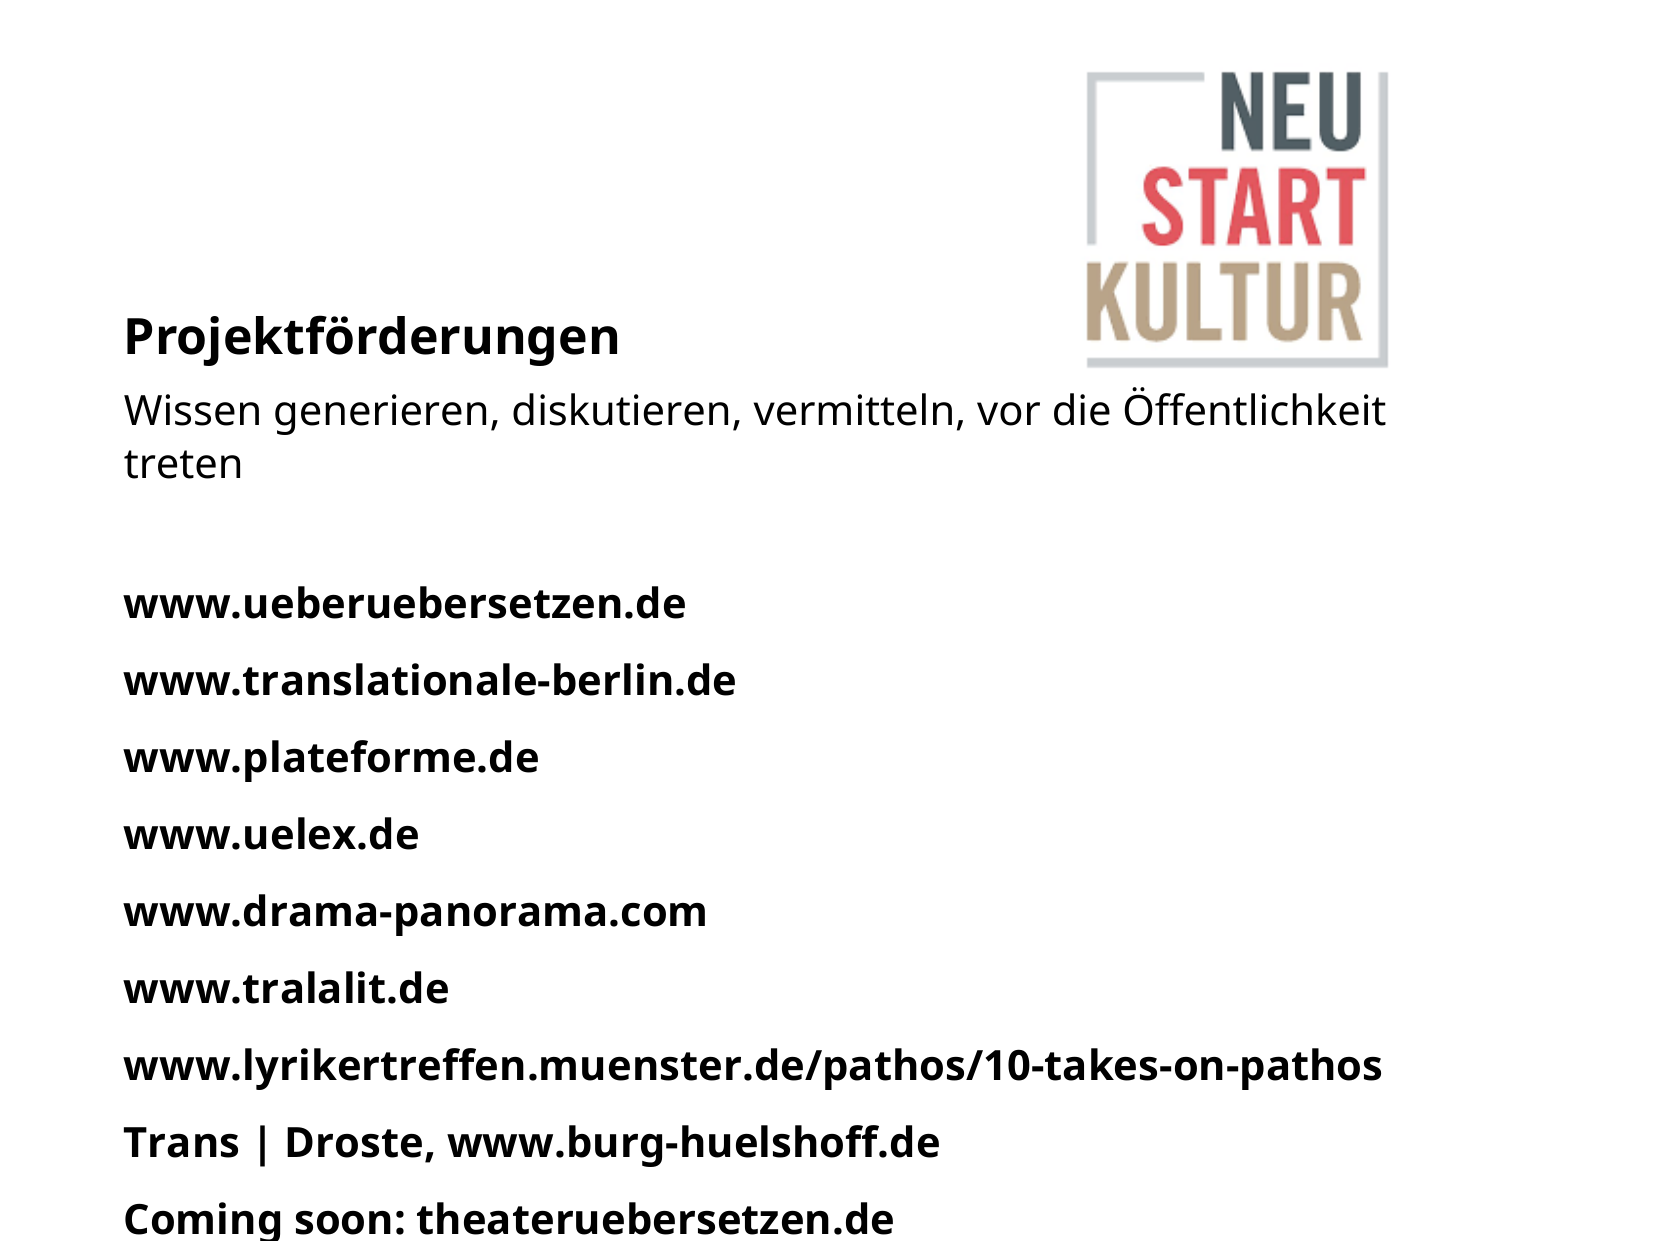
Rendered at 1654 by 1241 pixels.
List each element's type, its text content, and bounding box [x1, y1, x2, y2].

picture [945, 55, 1531, 386]
text_box Projektförderungen Wissen generieren, diskutieren, vermitteln, vor die Öffentlichkeit treten www.ueberuebersetzen.de www.translationale-berlin.de www.plateforme.de www.uelex.de www.drama-panorama.com www.tralalit.de www.lyrikertreffen.muenster.de/pathos/10-takes-on-pathos Trans | Droste, www.burg-huelshoff.de Coming soon: theateruebersetzen.de [108, 293, 1531, 1143]
